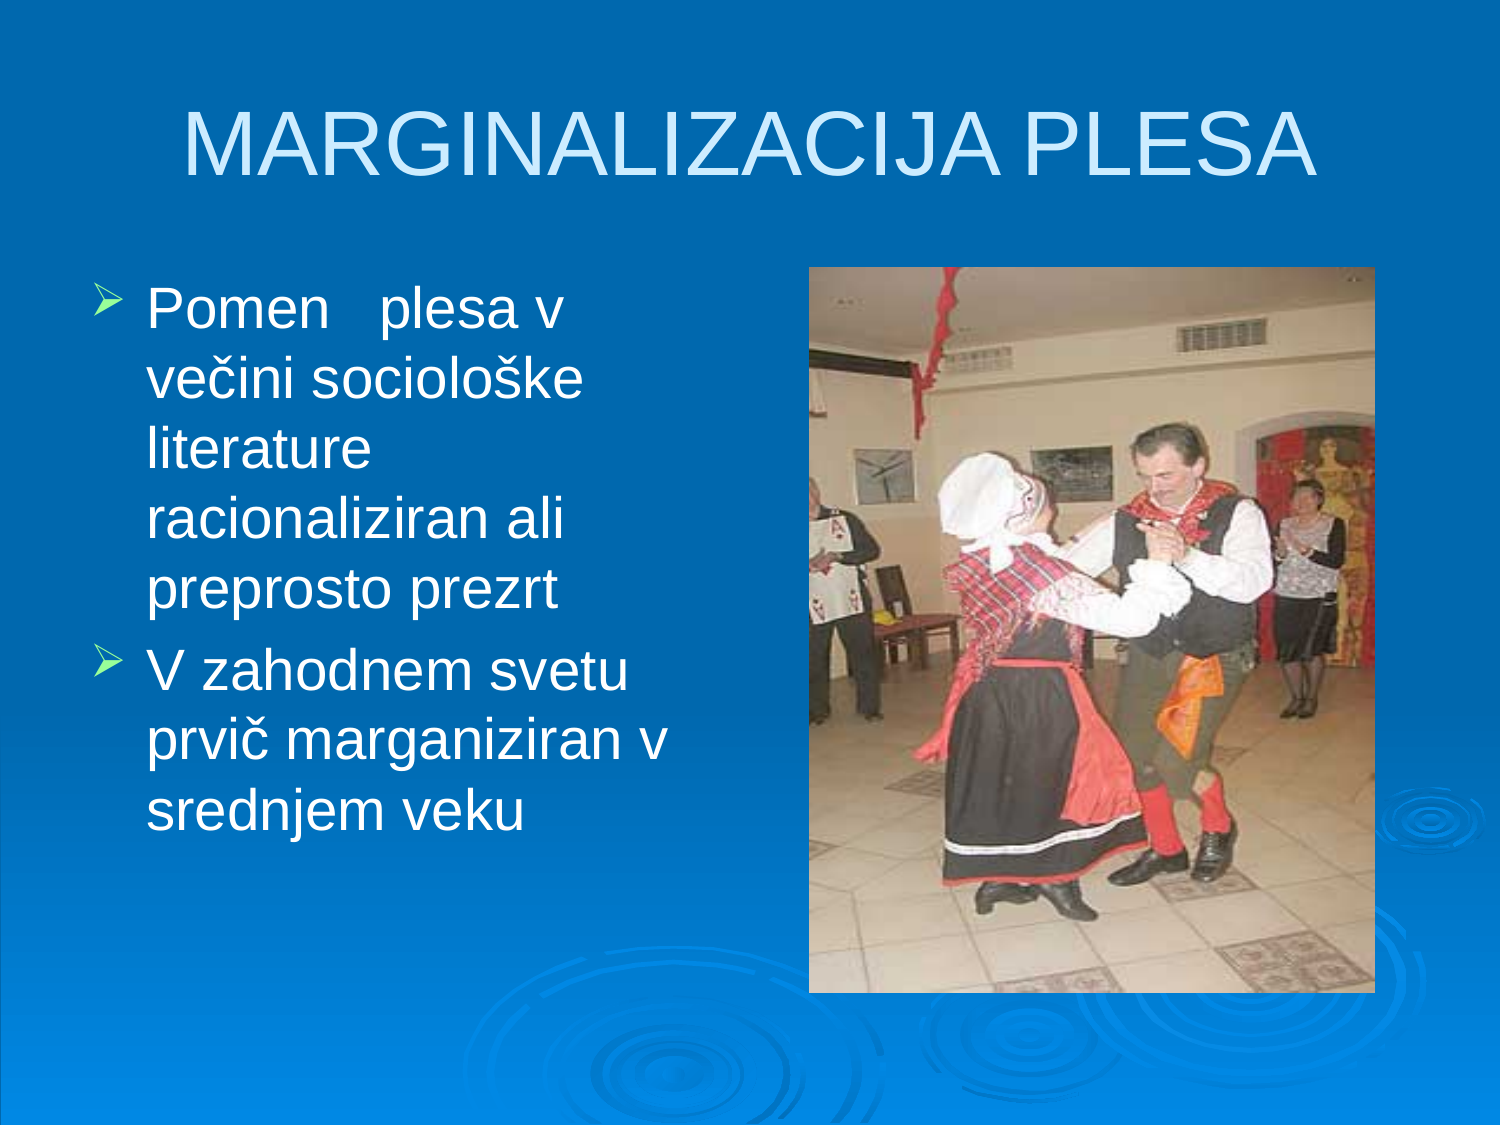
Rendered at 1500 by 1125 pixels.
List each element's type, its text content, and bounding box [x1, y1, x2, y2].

picture [809, 267, 1375, 993]
list Pomen plesa v večini sociološke literature racionaliziran ali preprosto prezrt V zahodnem svetu prvič marganiziran v srednjem veku [75, 262, 738, 1005]
title MARGINALIZACIJA PLESA [75, 45, 1425, 233]
